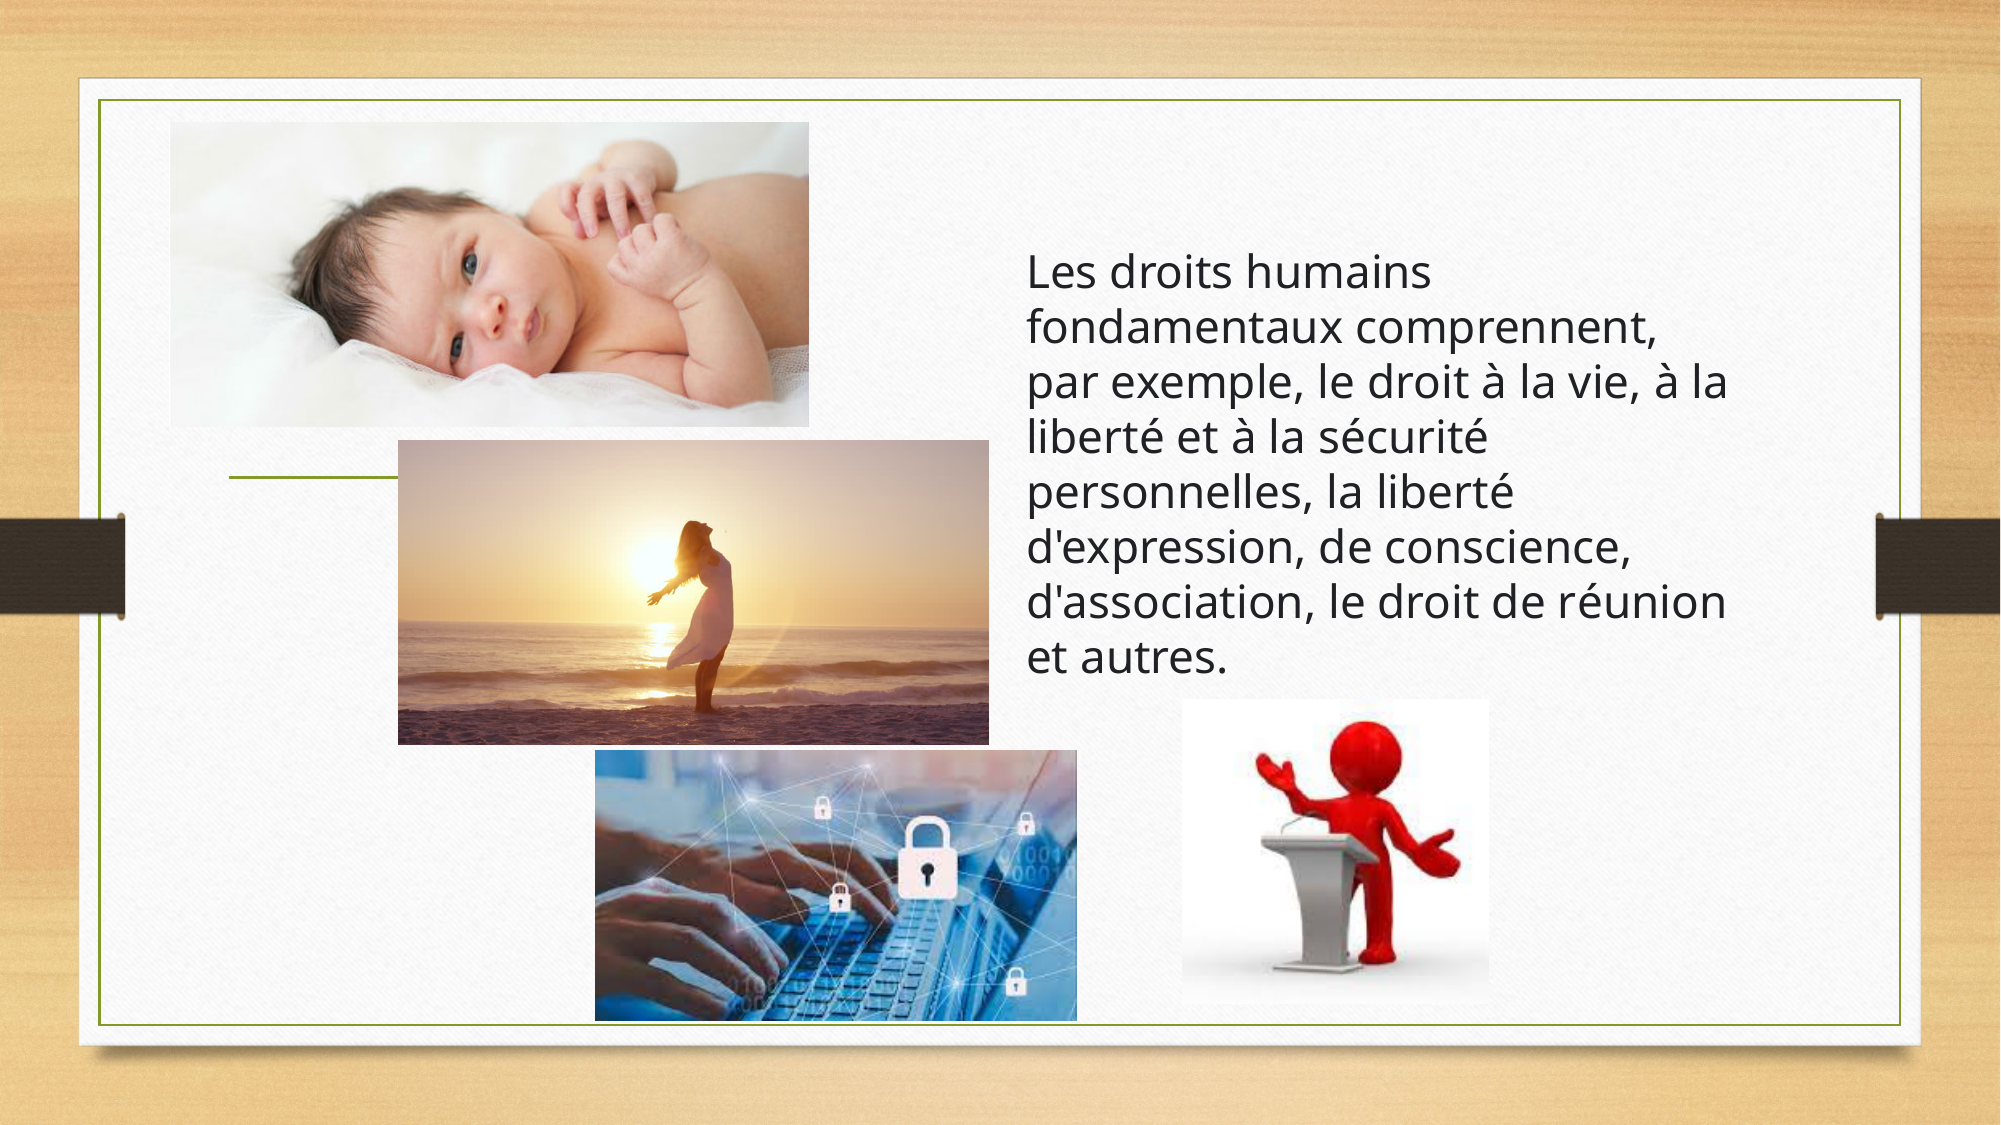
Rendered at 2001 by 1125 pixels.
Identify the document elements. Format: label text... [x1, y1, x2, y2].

picture [398, 440, 989, 745]
picture [595, 750, 1077, 1021]
picture [169, 122, 809, 427]
list Les droits humains fondamentaux comprennent, par exemple, le droit à la vie, à la liberté et à la sécurité personnelles, la liberté d'expression, de conscience, d'association, le droit de réunion et autres. [1011, 185, 1758, 741]
picture [1182, 699, 1489, 1004]
